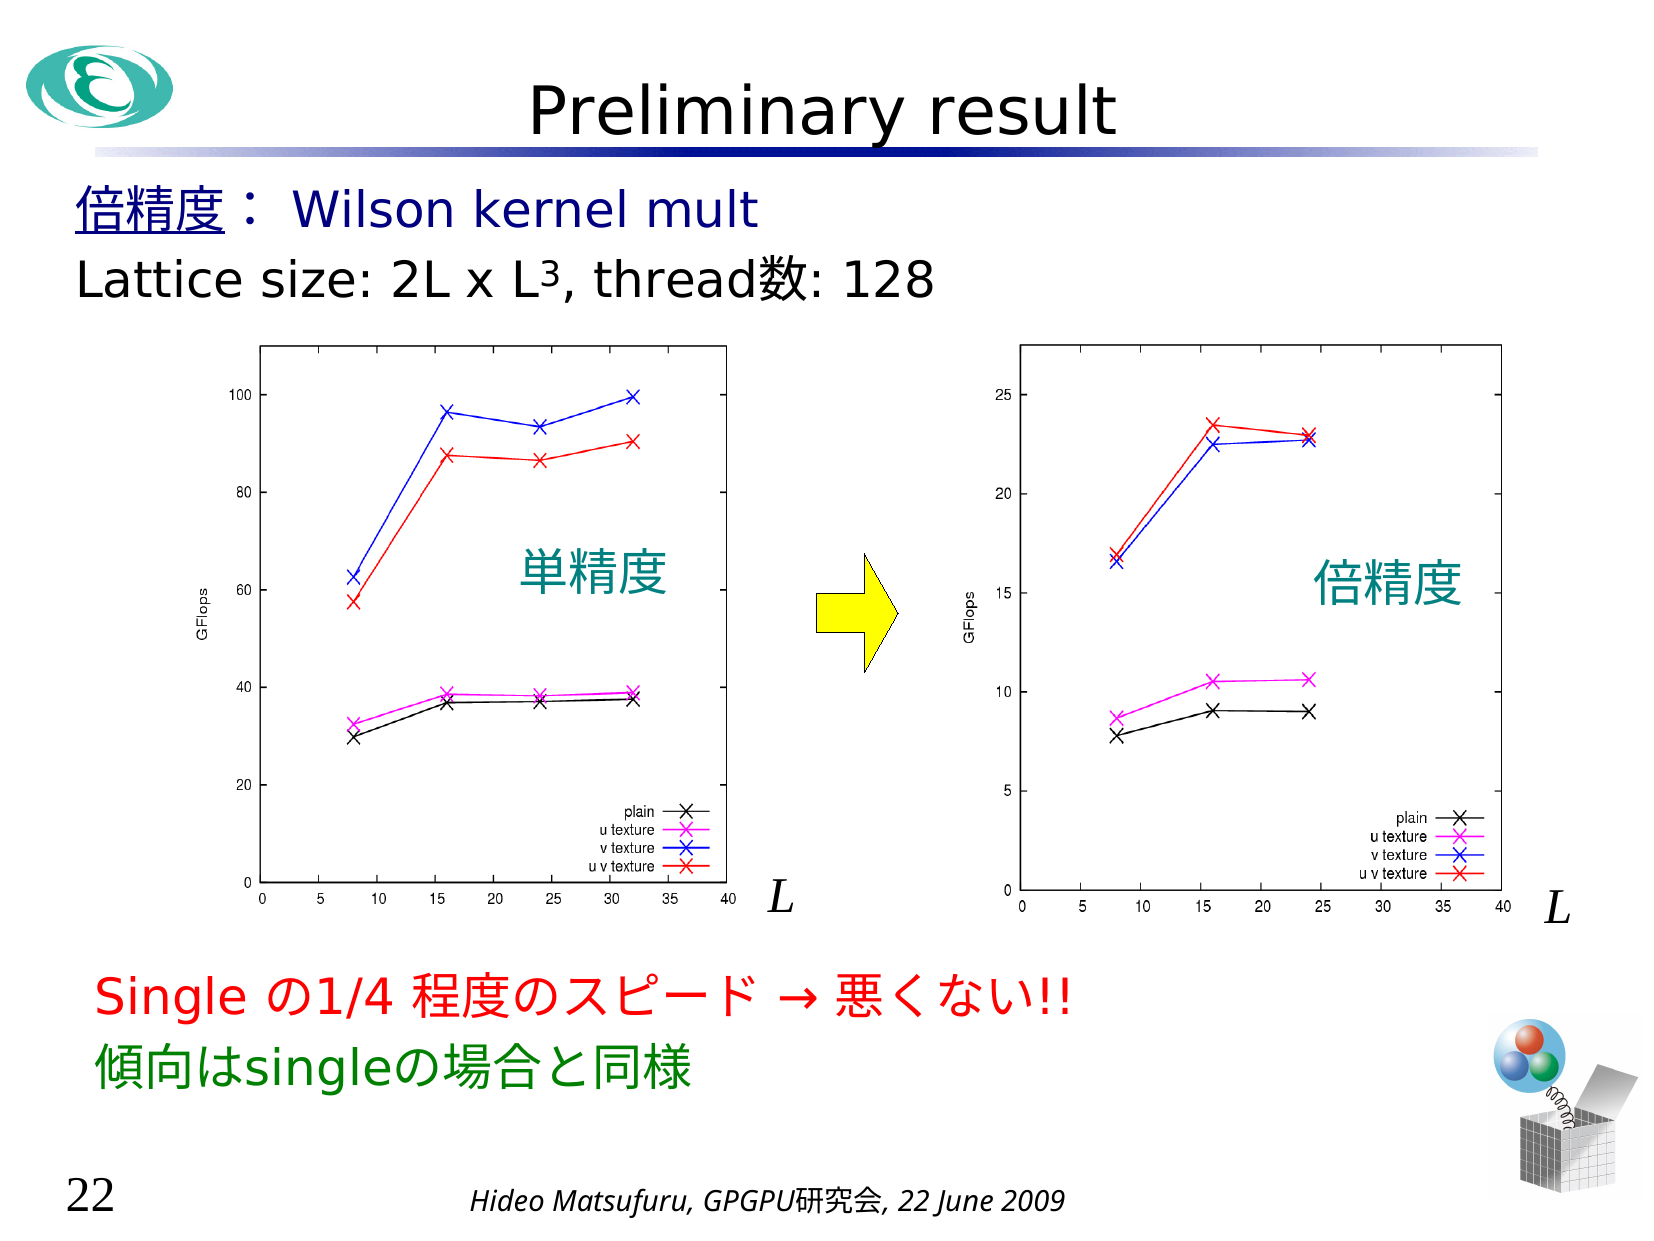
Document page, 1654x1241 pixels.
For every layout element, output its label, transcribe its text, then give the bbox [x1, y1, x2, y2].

picture [183, 340, 744, 912]
picture [20, 37, 179, 136]
picture [953, 342, 1516, 920]
text_box [816, 553, 899, 673]
list 倍精度： Wilson kernel mult Lattice size: 2L x L3, thread数: 128 [57, 181, 1531, 339]
picture [1447, 147, 1538, 157]
list Single の1/4 程度のスピード → 悪くない!! 傾向はsingleの場合と同様 [76, 968, 1403, 1120]
title Preliminary result [198, 58, 1447, 165]
picture [95, 147, 198, 157]
text_box 倍精度 [1313, 543, 1464, 605]
text_box L [767, 868, 796, 929]
text_box L [1544, 879, 1573, 940]
picture [1488, 1012, 1644, 1200]
text_box 単精度 [518, 532, 669, 593]
